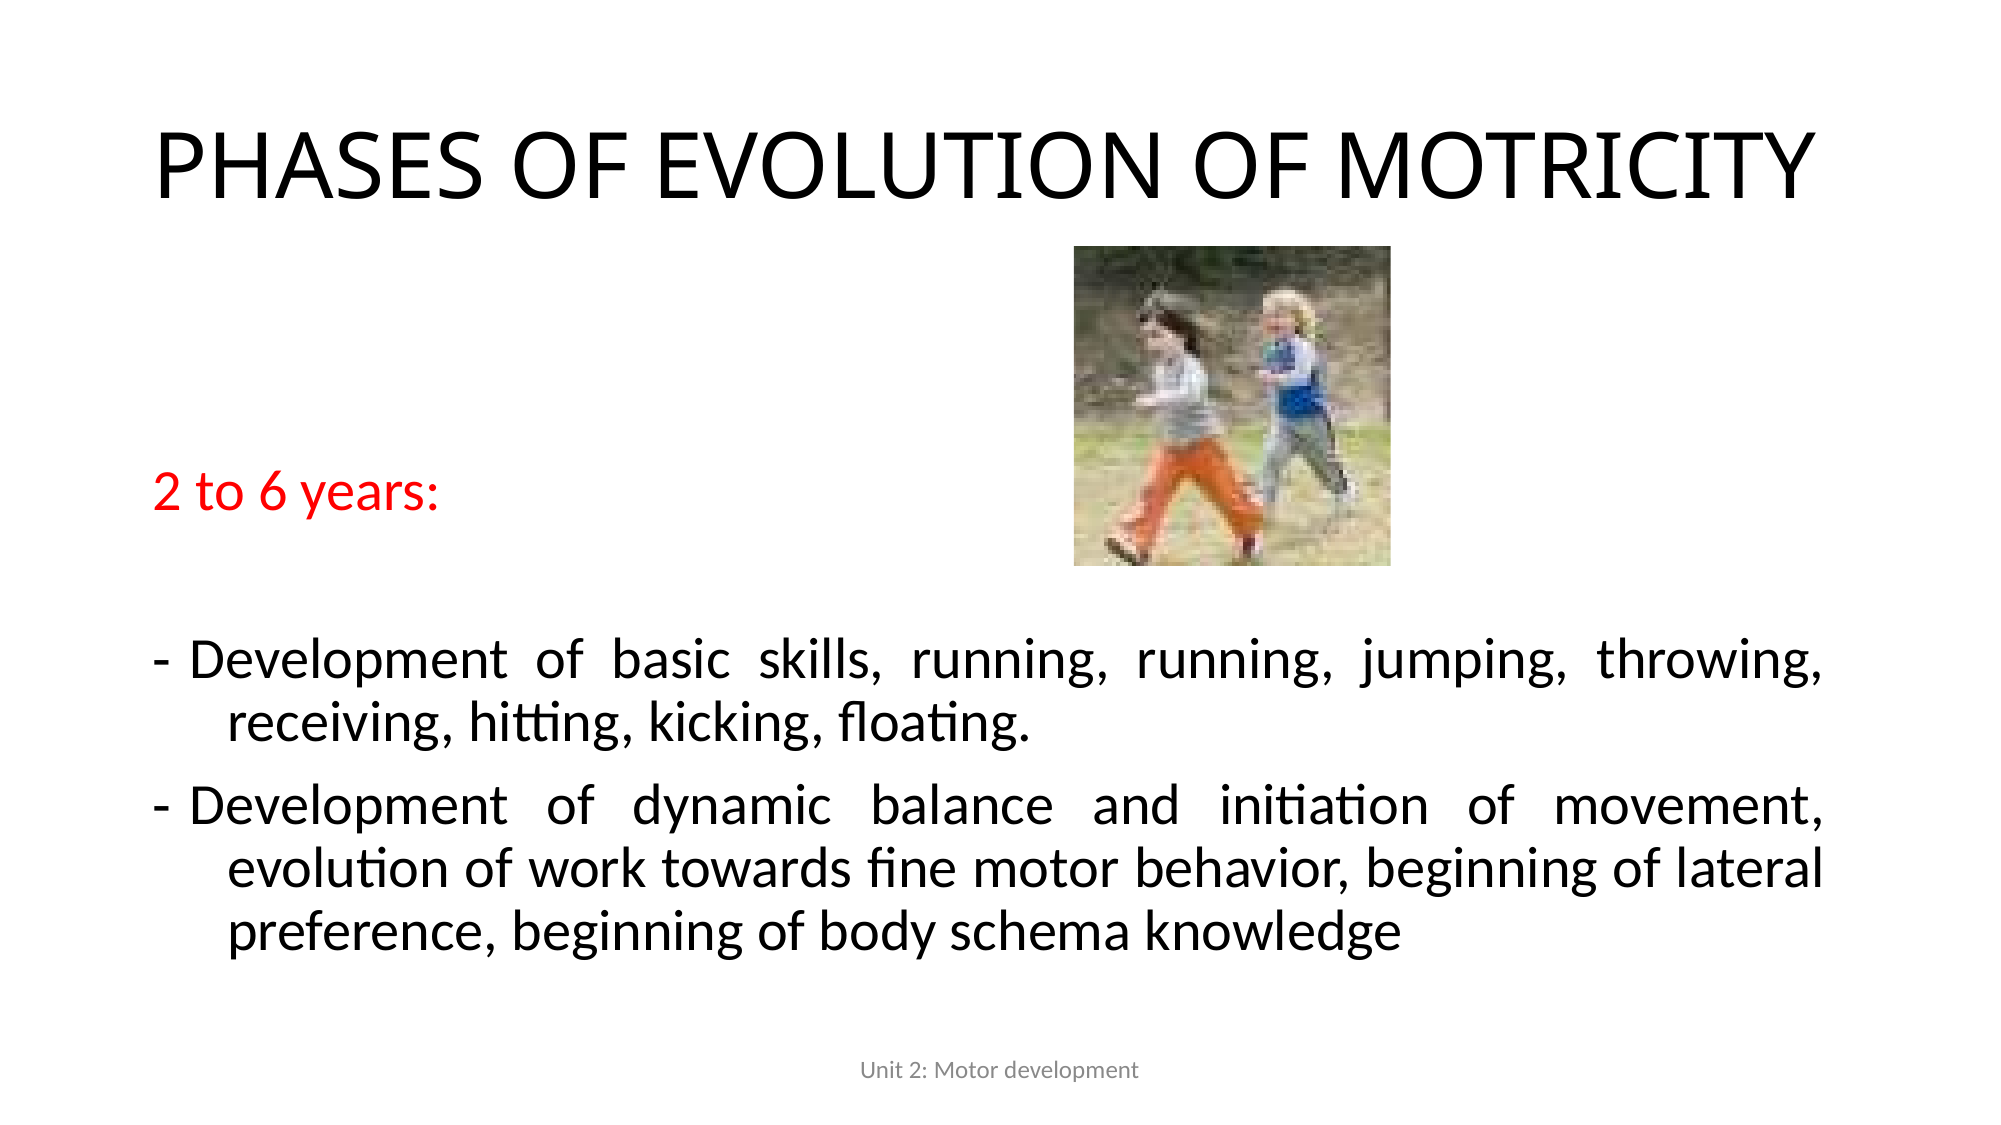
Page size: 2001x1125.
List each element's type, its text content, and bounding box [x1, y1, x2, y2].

text_box Unit 2: Motor development [662, 1042, 1338, 1103]
title PHASES OF EVOLUTION OF MOTRICITY [137, 59, 1863, 278]
list 2 to 6 years: Development of basic skills, running, running, jumping, throwing, receiving, hitting, kicking, floating. Development of dynamic balance and initiation of movement, evolution of work towards fine motor behavior, beginning of lateral preference, beginning of body schema knowledge [137, 299, 1863, 1014]
text_box [1074, 247, 1391, 566]
